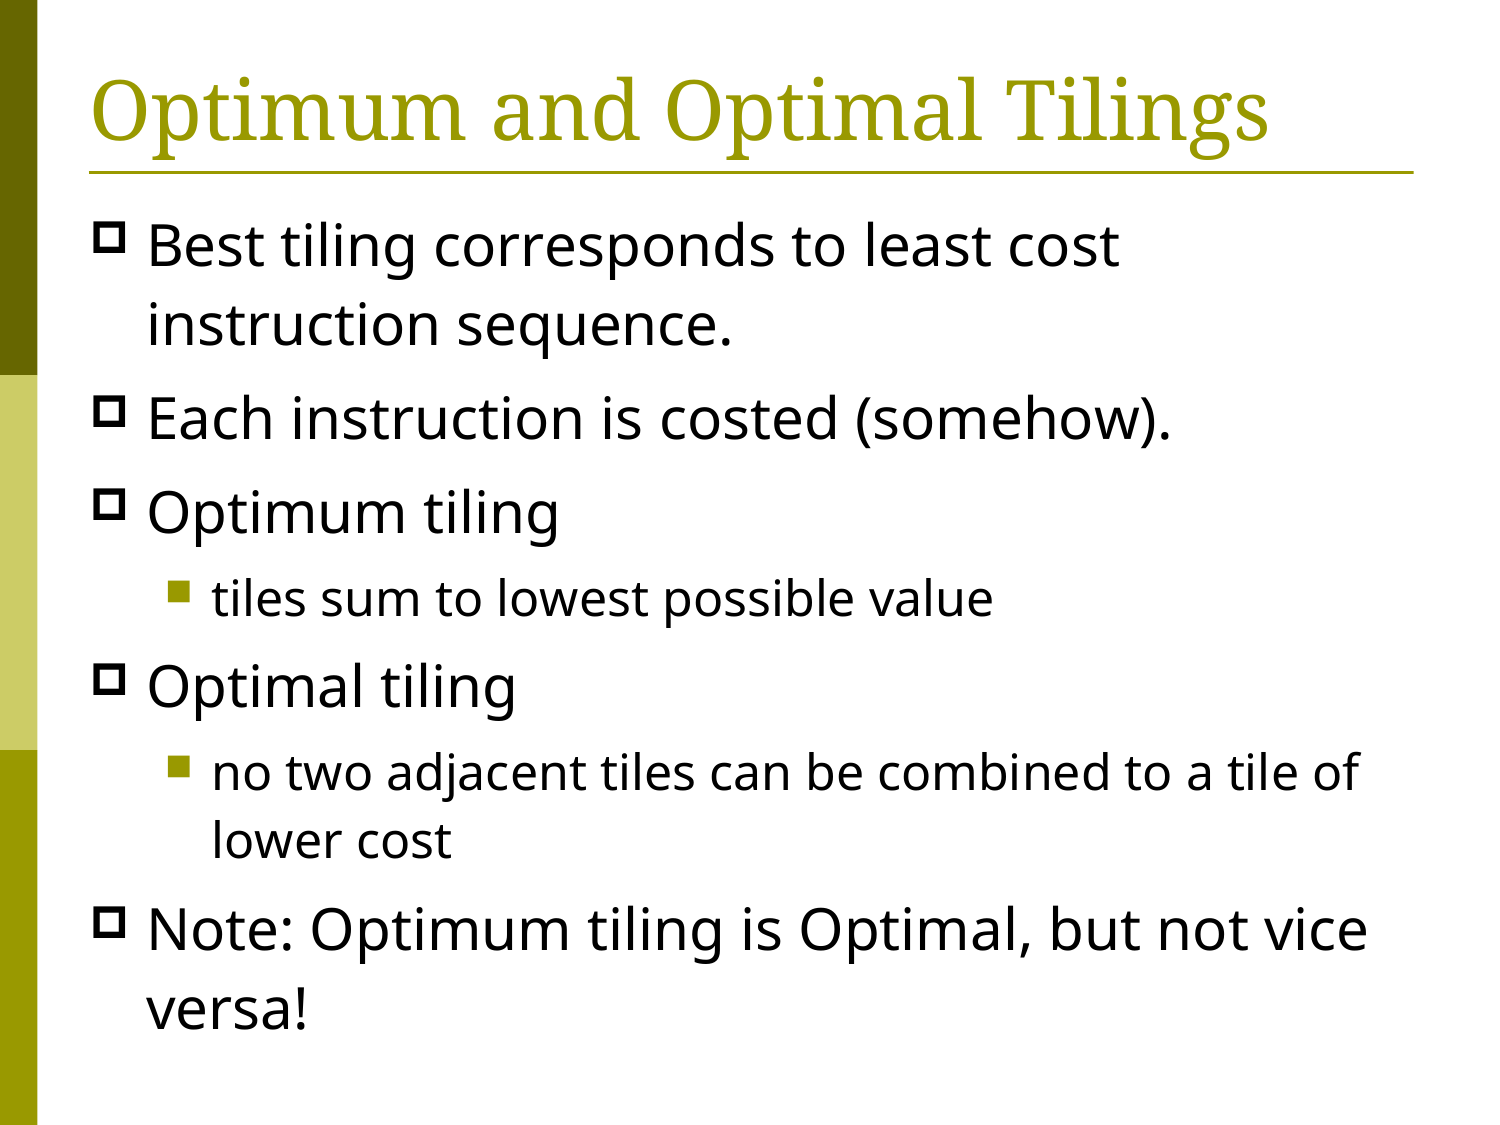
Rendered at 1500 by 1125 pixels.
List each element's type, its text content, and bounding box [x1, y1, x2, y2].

list Best tiling corresponds to least cost instruction sequence. Each instruction is costed (somehow). Optimum tiling tiles sum to lowest possible value Optimal tiling no two adjacent tiles can be combined to a tile of lower cost Note: Optimum tiling is Optimal, but not vice versa! [75, 196, 1426, 1006]
title Optimum and Optimal Tilings [75, 45, 1426, 173]
